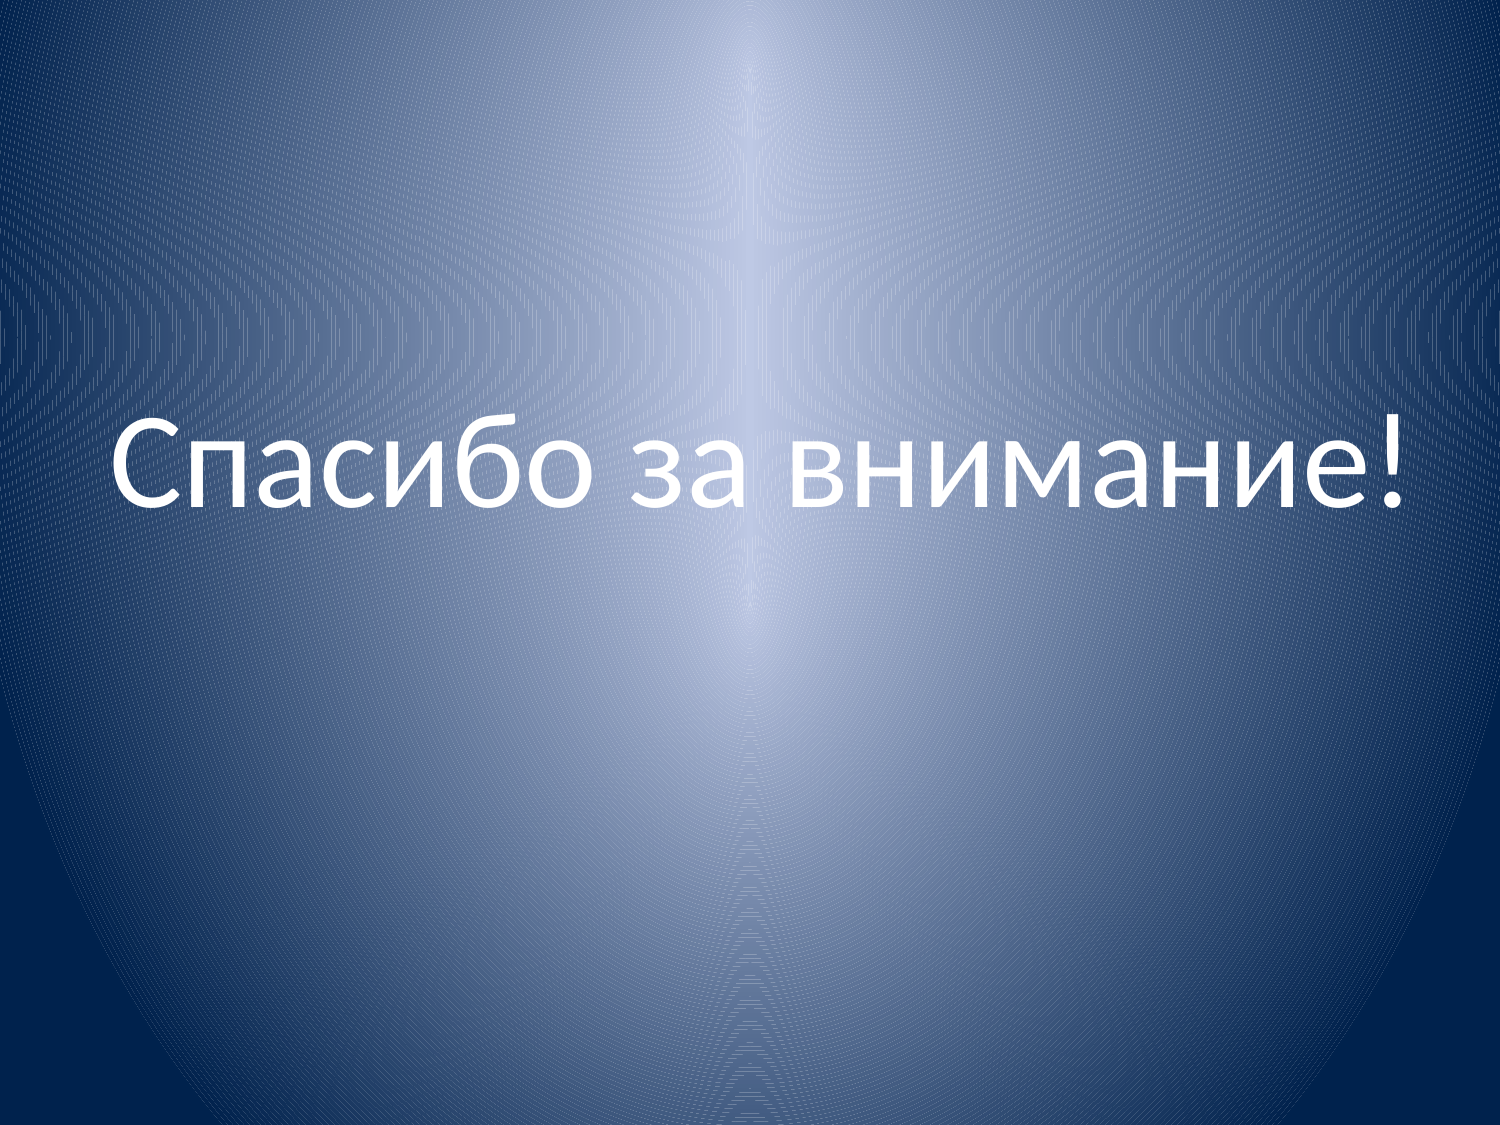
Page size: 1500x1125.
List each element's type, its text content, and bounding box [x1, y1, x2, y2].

text_box Спасибо за внимание! [94, 362, 1432, 543]
